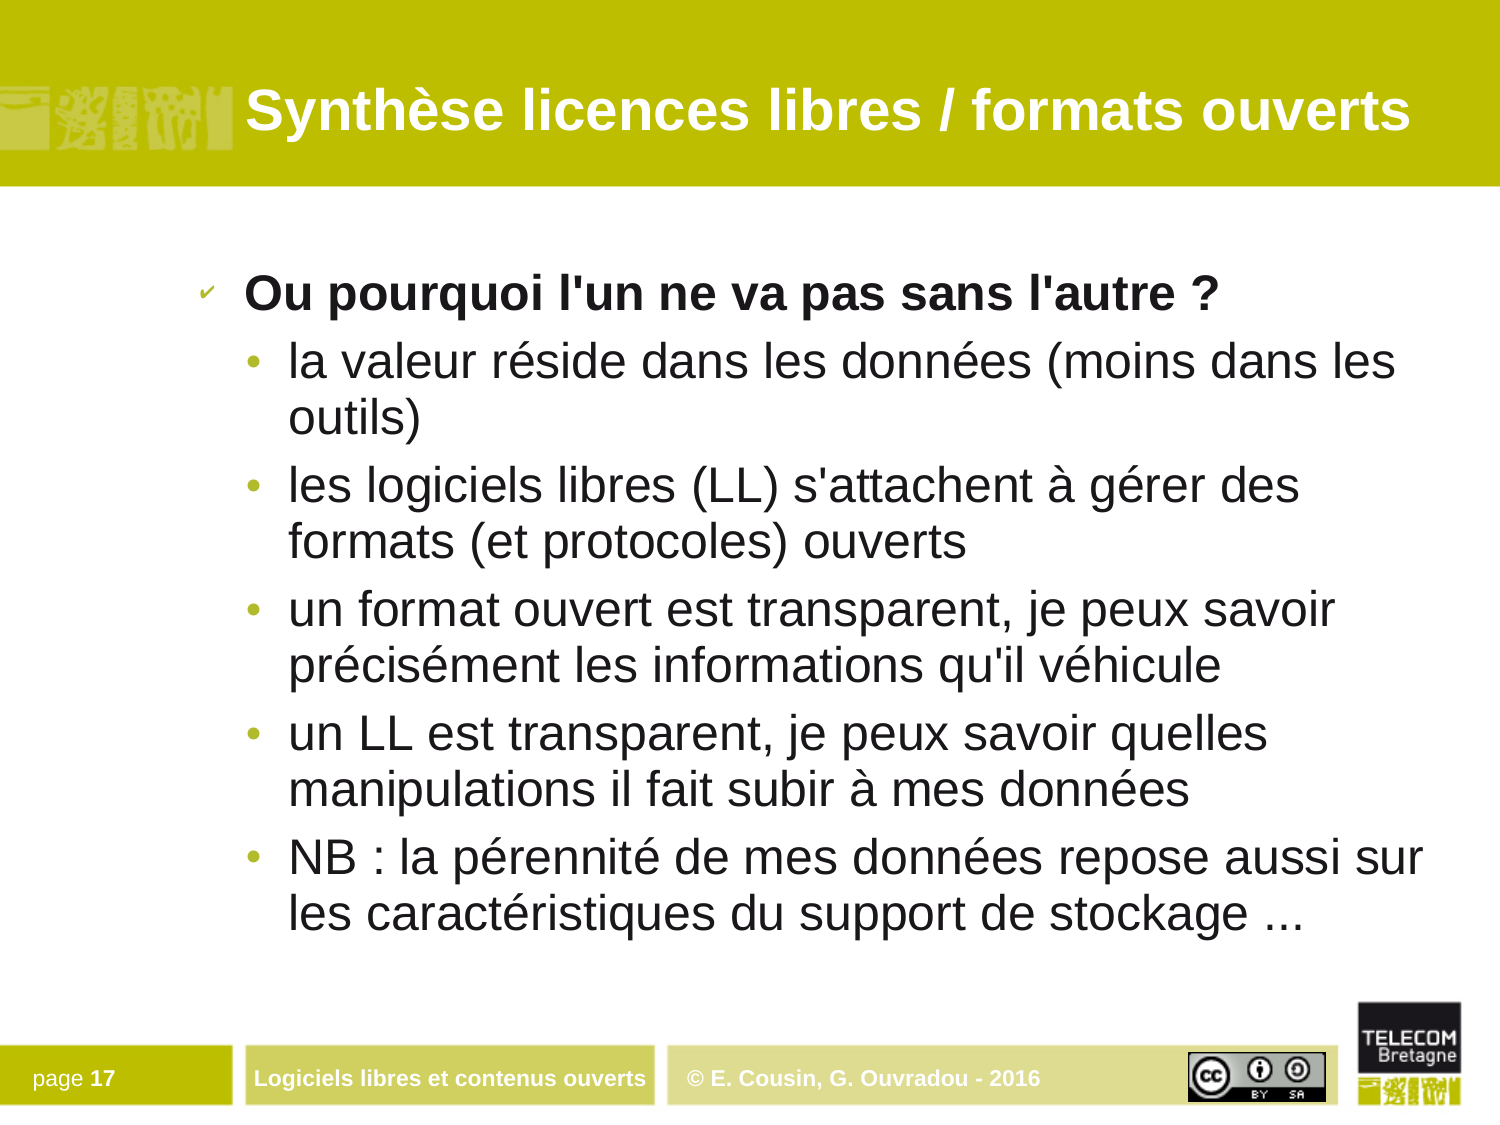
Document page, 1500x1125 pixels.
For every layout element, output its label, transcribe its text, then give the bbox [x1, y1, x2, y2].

picture [0, 0, 1500, 1125]
title Synthèse licences libres / formats ouverts [245, 55, 1459, 165]
list Ou pourquoi l'un ne va pas sans l'autre ? la valeur réside dans les données (moins dans les outils) les logiciels libres (LL) s'attachent à gérer des formats (et protocoles) ouverts un format ouvert est transparent, je peux savoir précisément les informations qu'il véhicule un LL est transparent, je peux savoir quelles manipulations il fait subir à mes données NB : la pérennité de mes données repose aussi sur les caractéristiques du support de stockage ... [200, 265, 1459, 1002]
